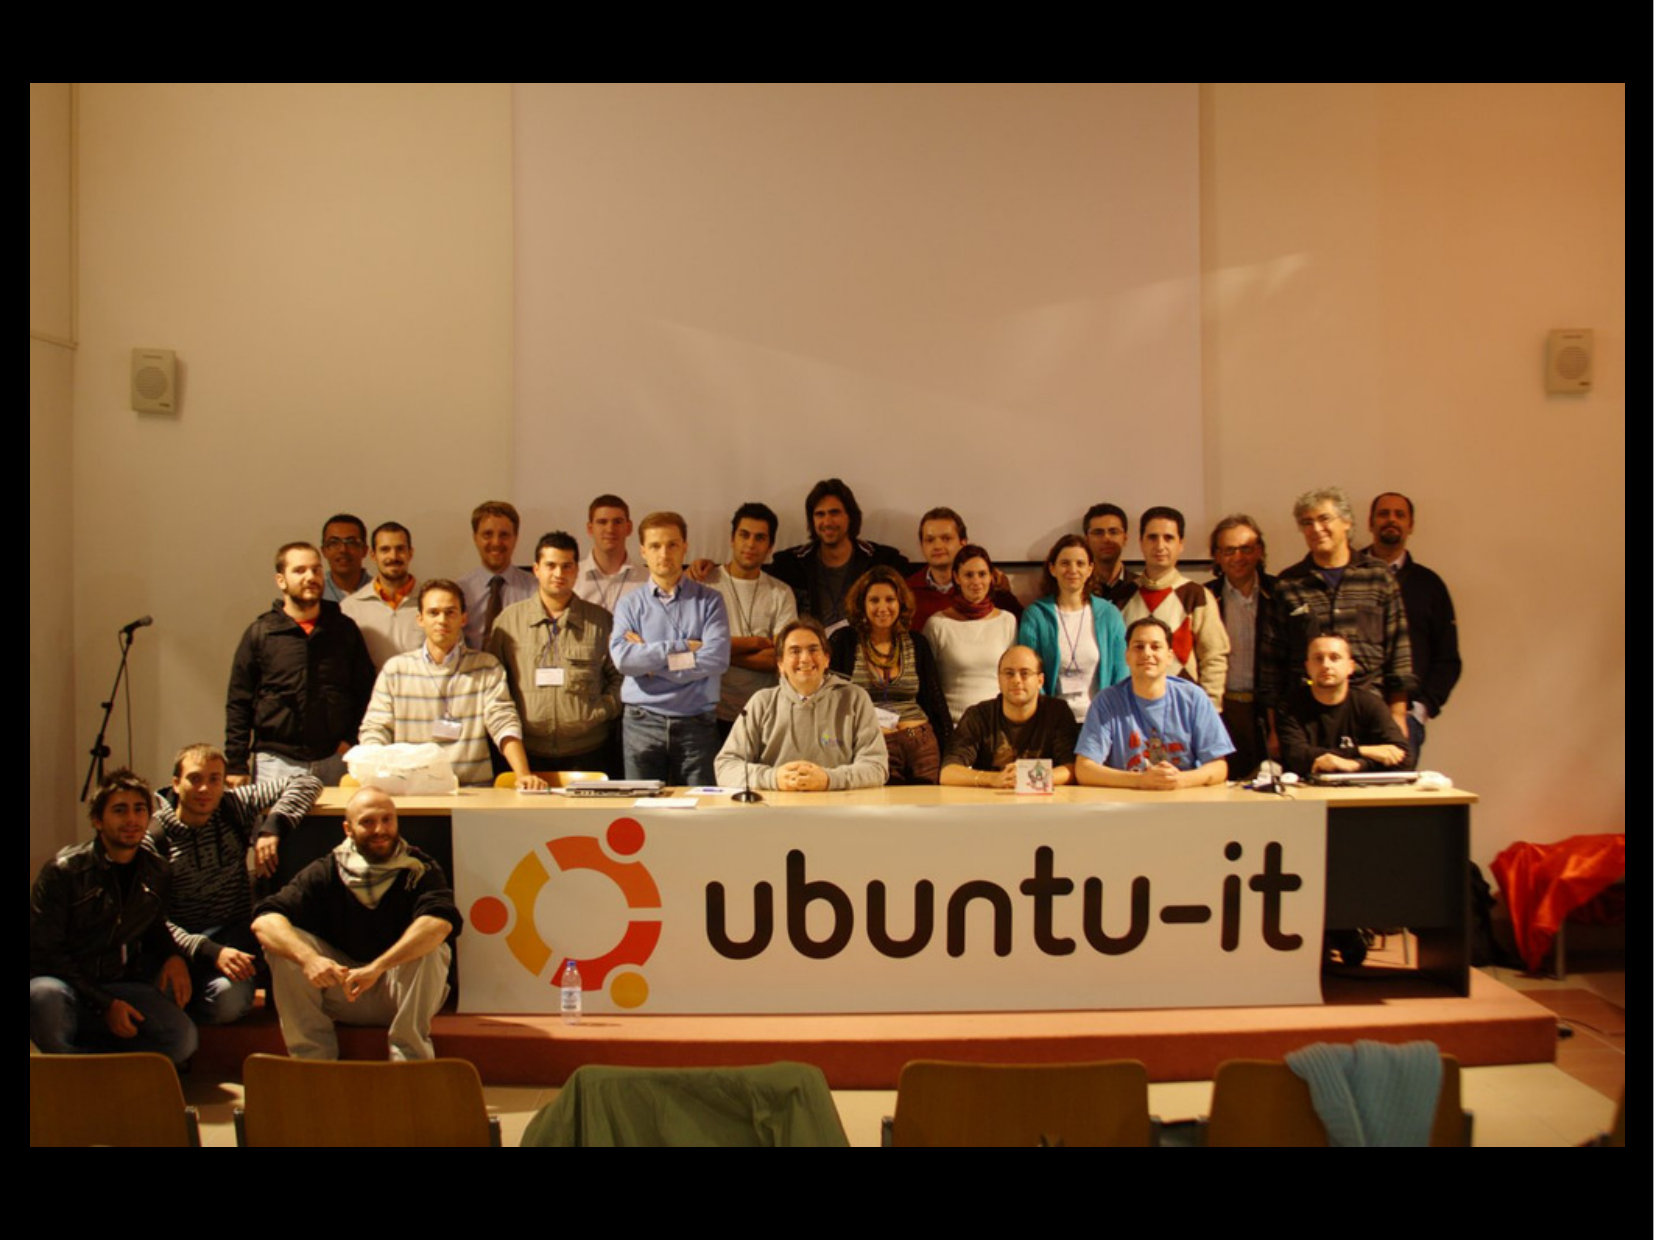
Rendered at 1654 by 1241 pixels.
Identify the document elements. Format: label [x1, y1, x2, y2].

picture [30, 83, 1625, 1147]
